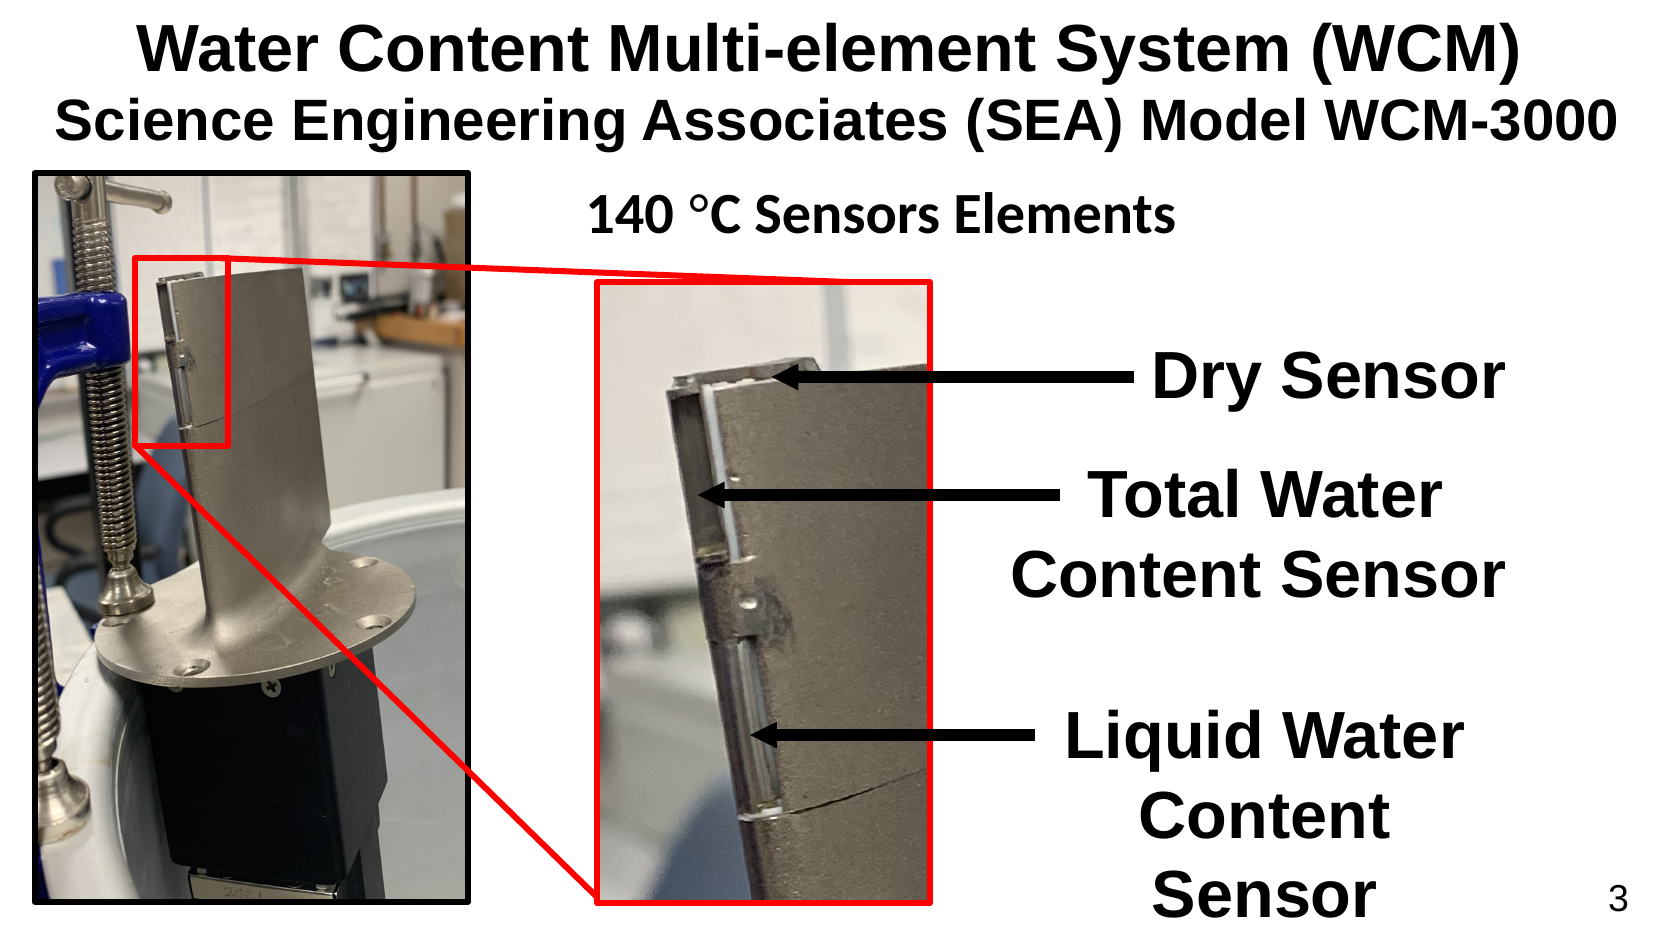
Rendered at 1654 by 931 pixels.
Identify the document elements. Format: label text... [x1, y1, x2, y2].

text_box 140 °C Sensors Elements [504, 168, 1458, 253]
text_box Liquid Water Content Sensor [1002, 684, 1528, 931]
text_box Total Water Content Sensor [983, 443, 1549, 618]
picture [138, 261, 225, 443]
picture [145, 262, 466, 763]
picture [600, 285, 927, 901]
text_box Dry Sensor [1053, 324, 1619, 420]
text_box Water Content Multi-element System (WCM) Science Engineering Associates (SEA) Model WCM-3000 [3, 9, 1654, 159]
picture [37, 175, 466, 899]
